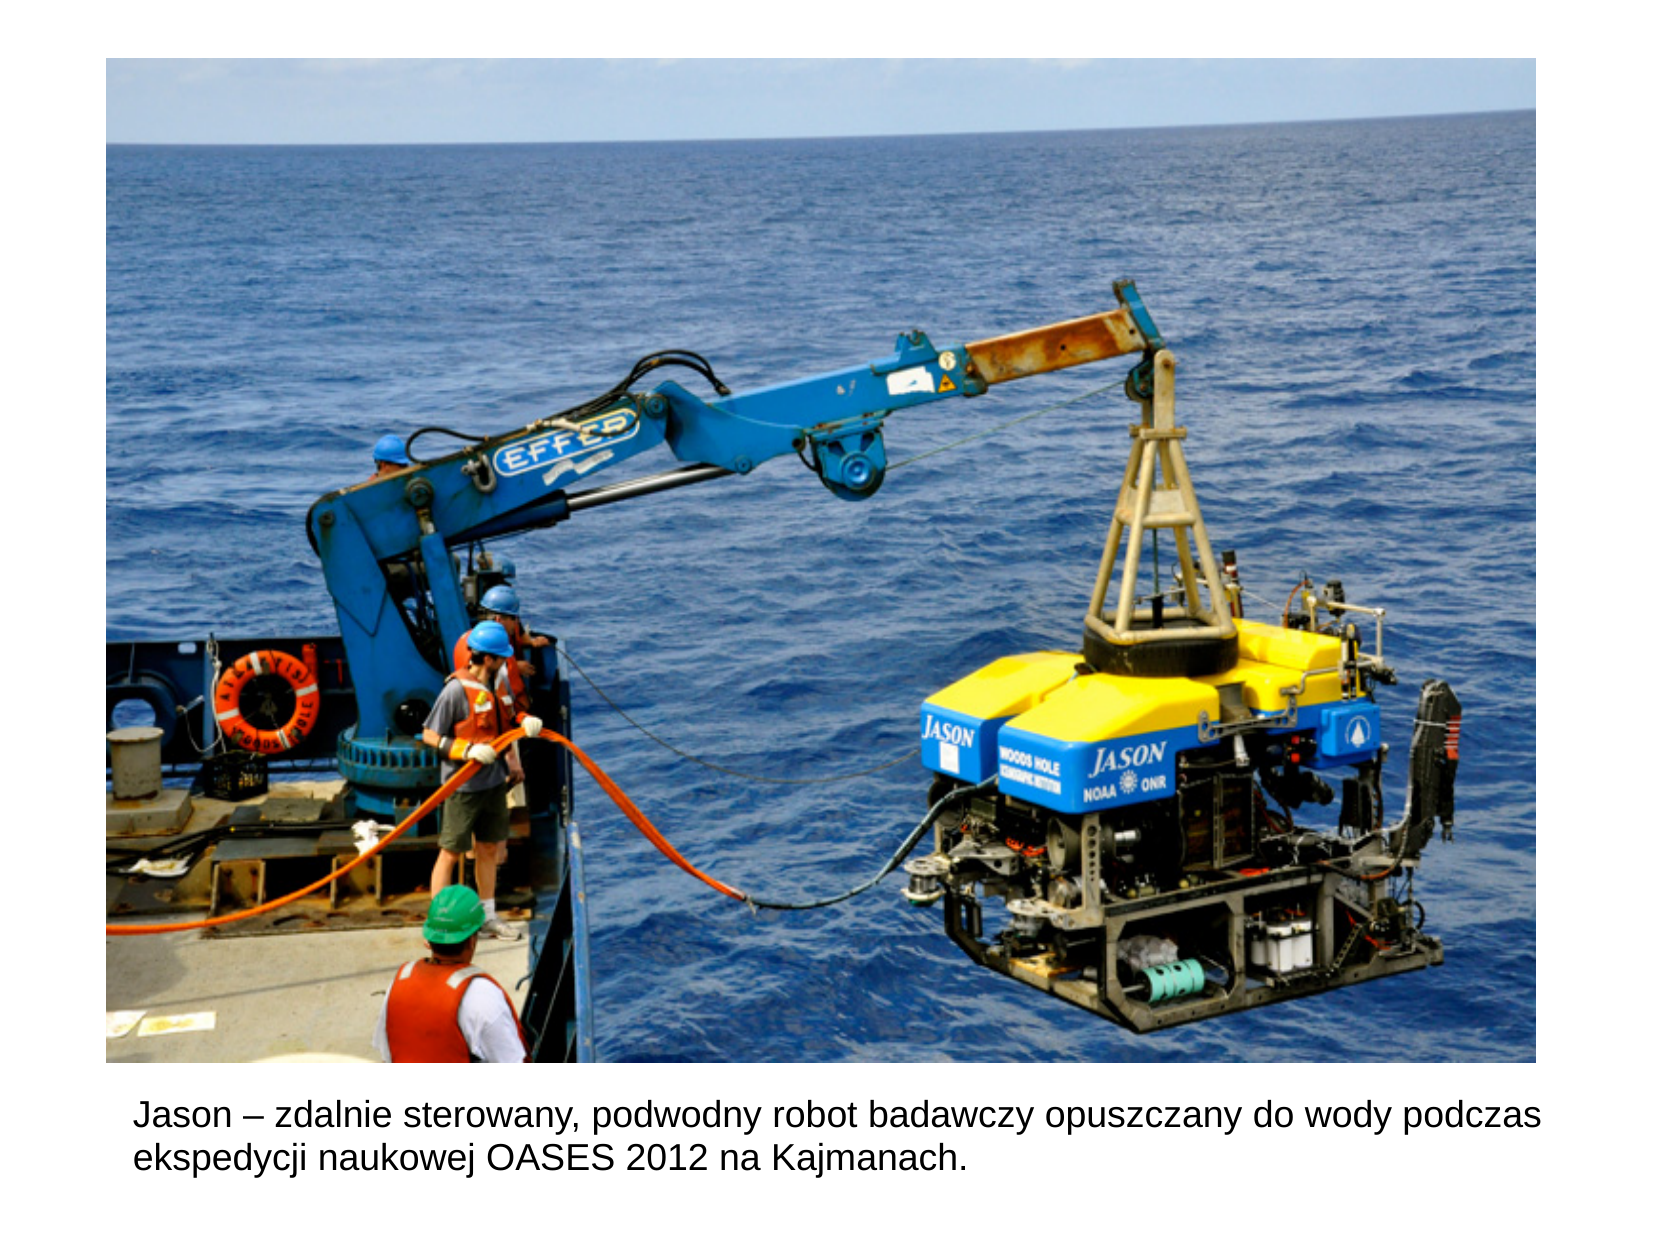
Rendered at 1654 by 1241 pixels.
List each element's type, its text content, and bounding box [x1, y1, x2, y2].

text_box Jason – zdalnie sterowany, podwodny robot badawczy opuszczany do wody podczas ekspedycji naukowej OASES 2012 na Kajmanach. [118, 1086, 1560, 1186]
picture [106, 58, 1536, 1063]
